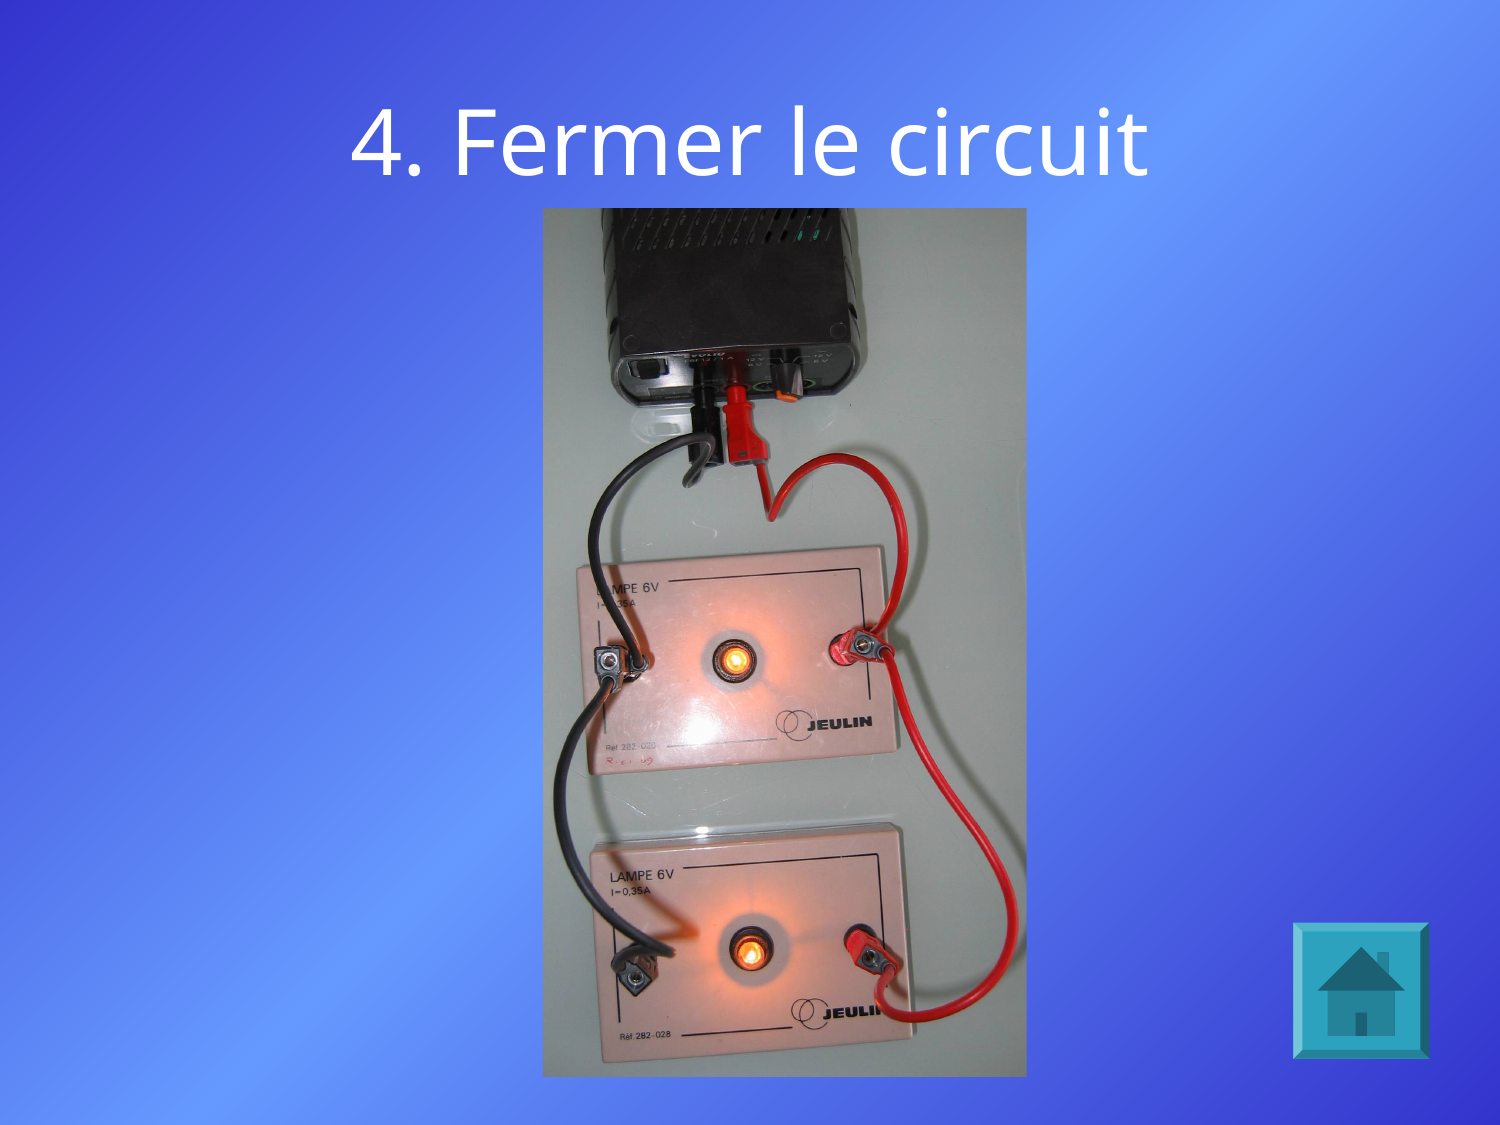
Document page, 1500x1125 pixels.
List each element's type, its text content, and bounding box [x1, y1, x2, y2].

title 4. Fermer le circuit [75, 45, 1426, 233]
picture [543, 208, 1027, 1077]
text_box [1295, 922, 1430, 1059]
